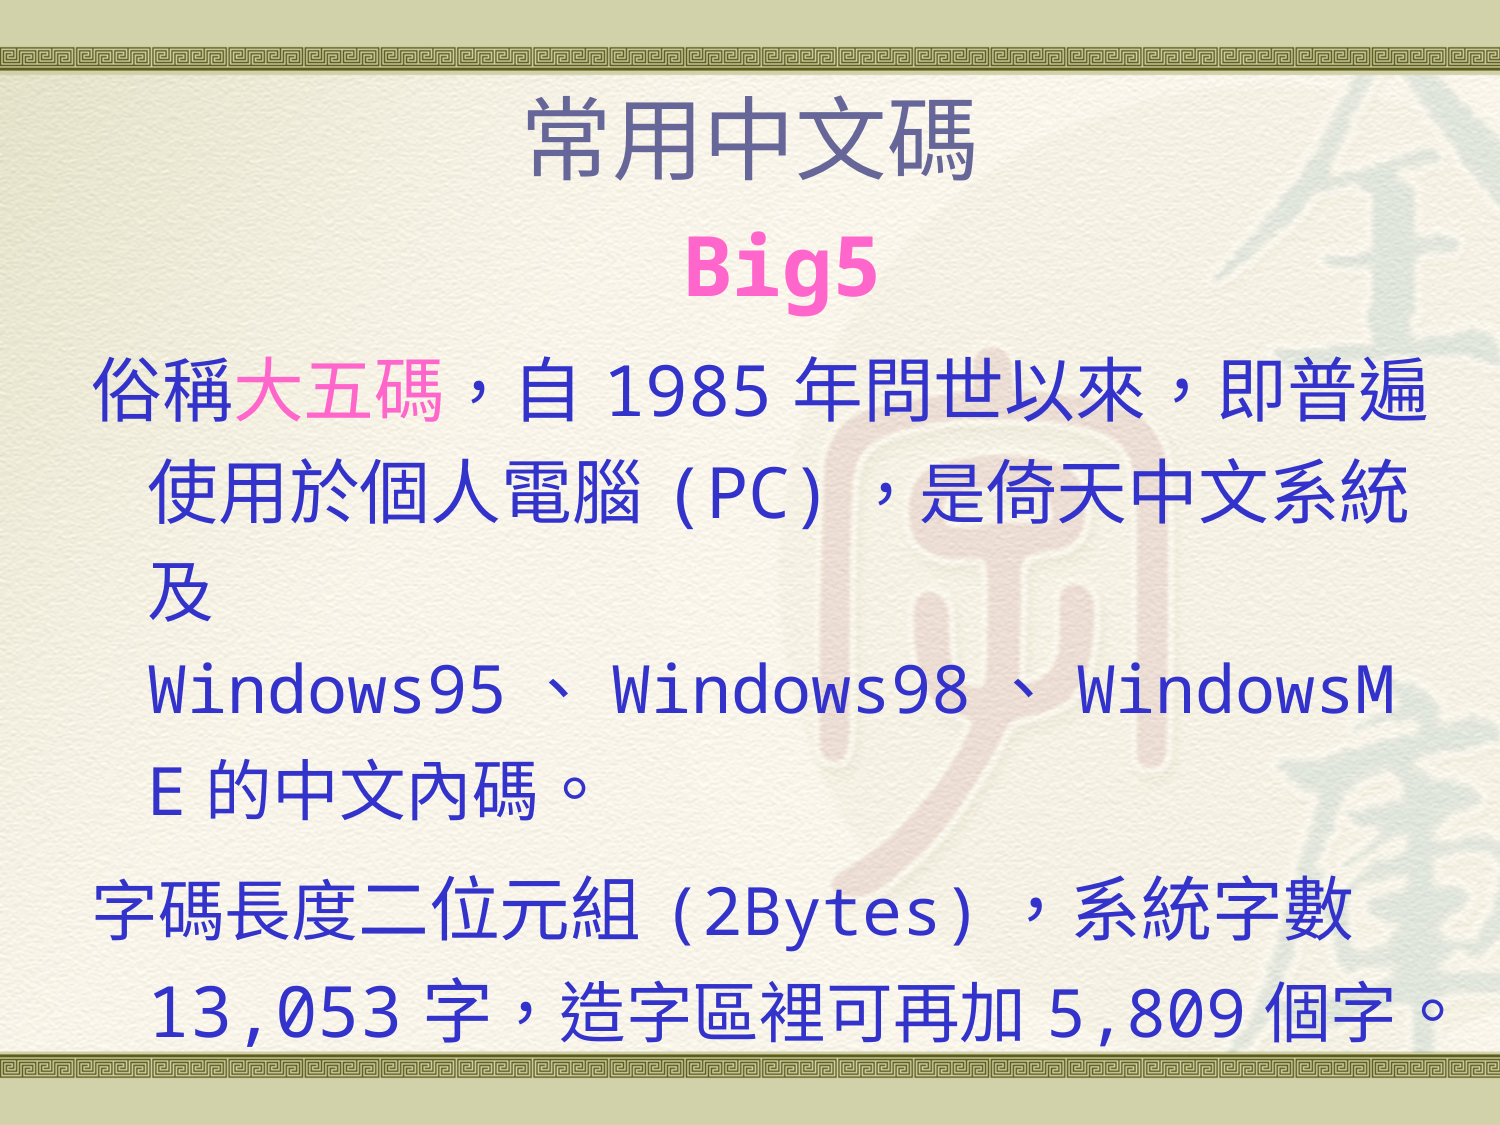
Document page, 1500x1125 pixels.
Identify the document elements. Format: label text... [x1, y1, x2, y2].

title 常用中文碼 Big5 [112, 81, 1388, 307]
list 俗稱大五碼，自1985年問世以來，即普遍使用於個人電腦(PC)，是倚天中文系統及Windows95、Windows98、WindowsME的中文內碼。 字碼長度二位元組(2Bytes)，系統字數13,053字，造字區裡可再加5,809個字。 [76, 326, 1447, 1002]
picture [0, 0, 1500, 1125]
